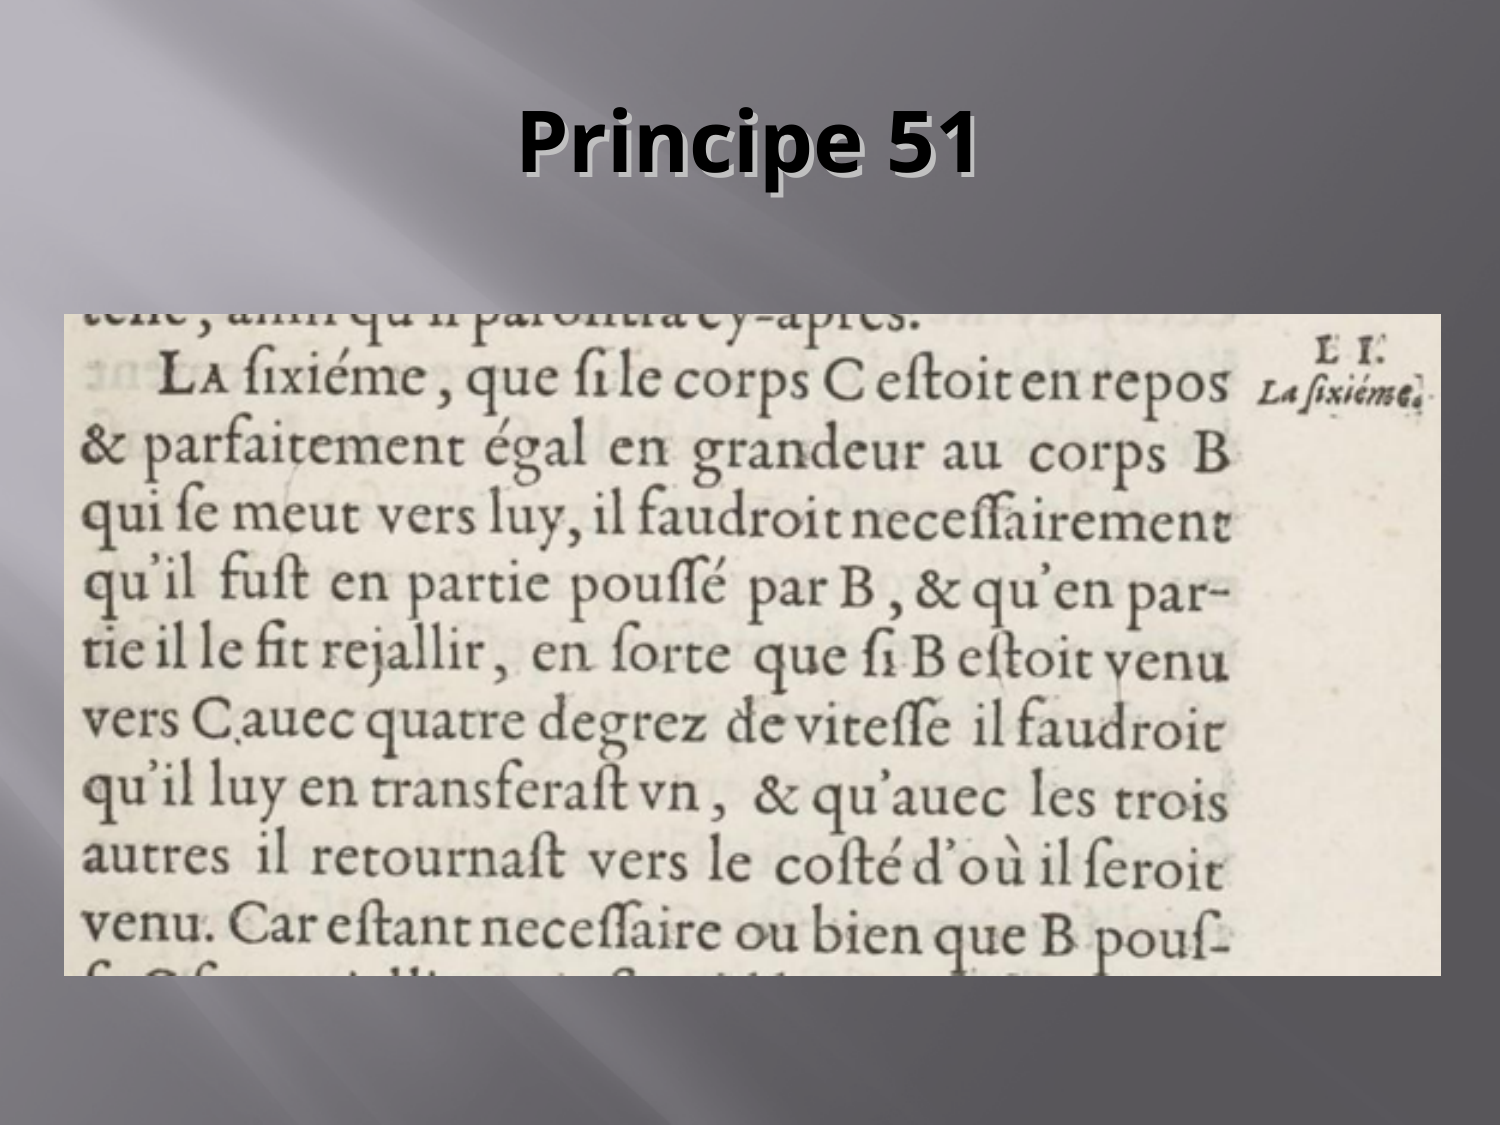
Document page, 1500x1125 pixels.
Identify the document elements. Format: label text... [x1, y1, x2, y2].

picture [64, 314, 1441, 976]
title Principe 51 [75, 45, 1426, 233]
